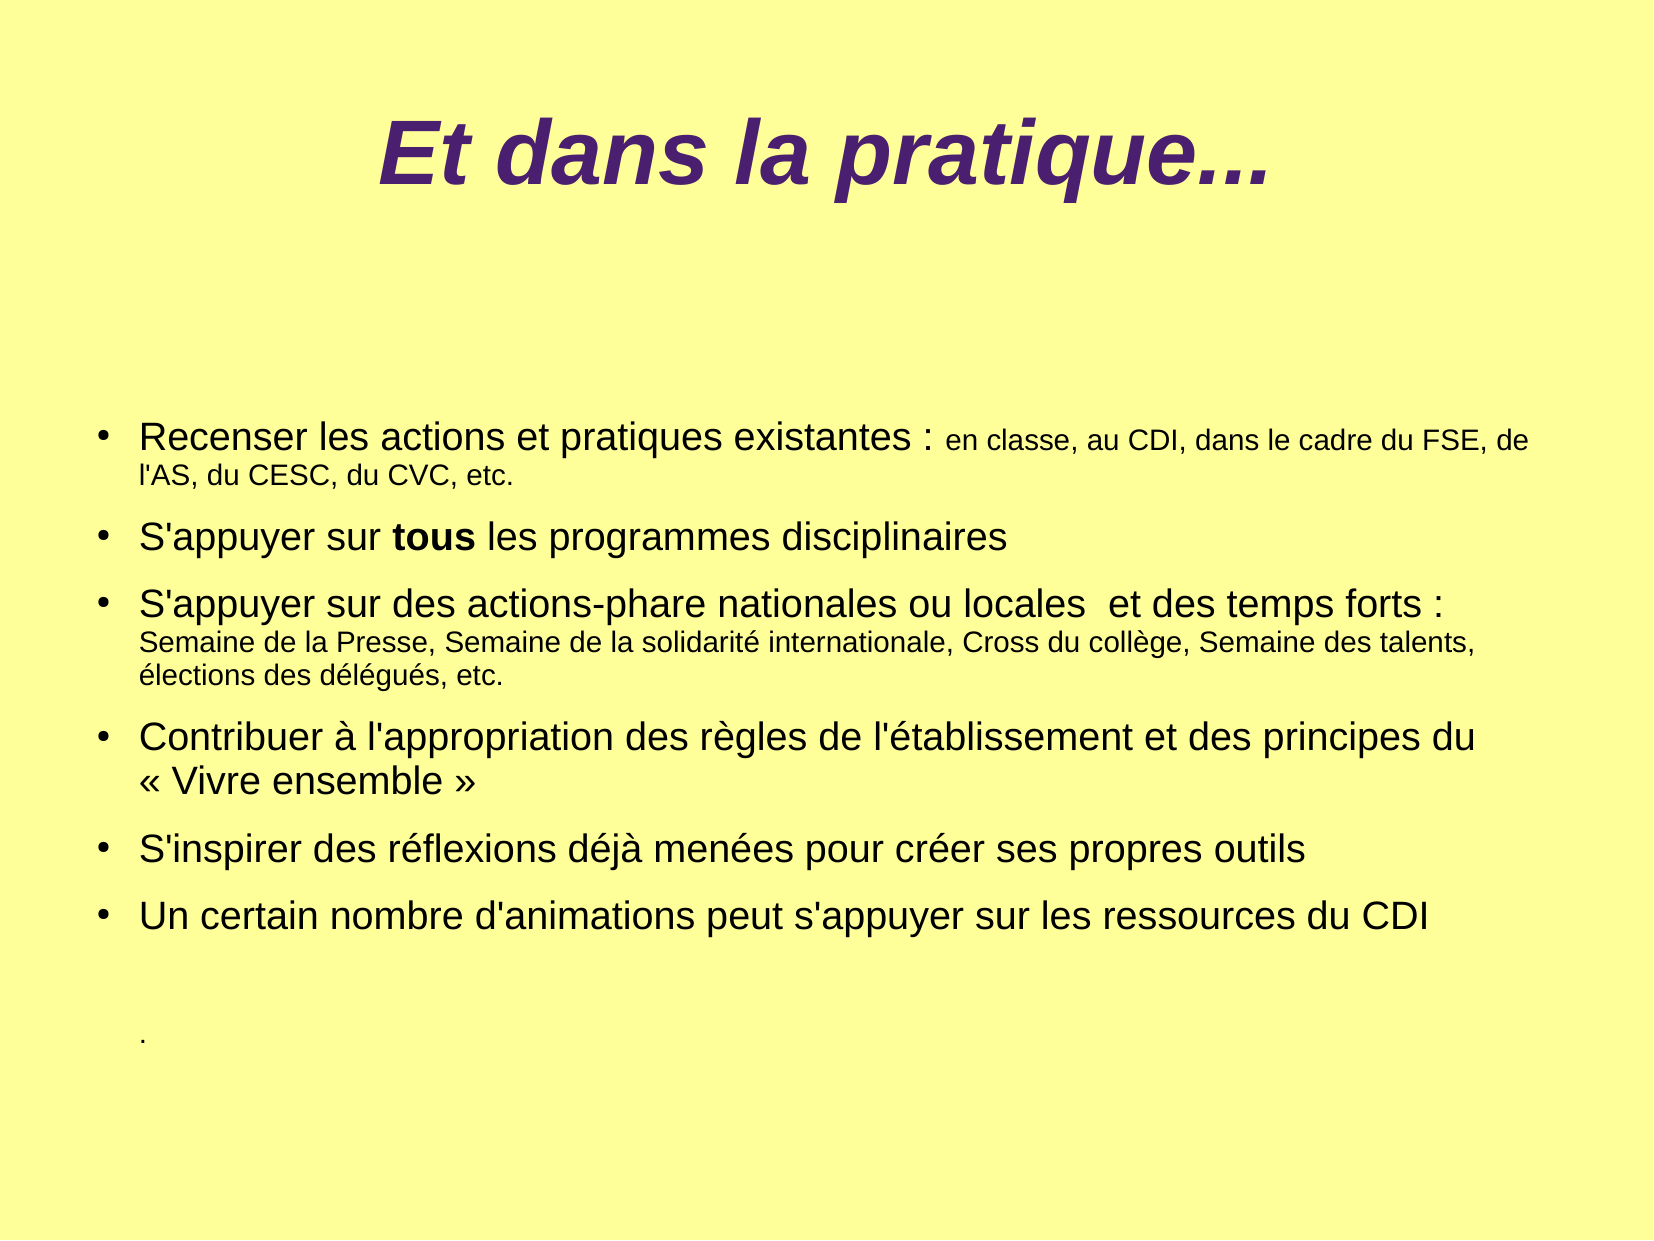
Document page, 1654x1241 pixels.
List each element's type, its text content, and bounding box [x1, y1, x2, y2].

list Recenser les actions et pratiques existantes : en classe, au CDI, dans le cadre du FSE, de l'AS, du CESC, du CVC, etc. S'appuyer sur tous les programmes disciplinaires S'appuyer sur des actions-phare nationales ou locales et des temps forts : Semaine de la Presse, Semaine de la solidarité internationale, Cross du collège, Semaine des talents, élections des délégués, etc. Contribuer à l'appropriation des règles de l'établissement et des principes du « Vivre ensemble » S'inspirer des réflexions déjà menées pour créer ses propres outils Un certain nombre d'animations peut s'appuyer sur les ressources du CDI . [82, 331, 1571, 1052]
title Et dans la pratique... [82, 49, 1571, 257]
